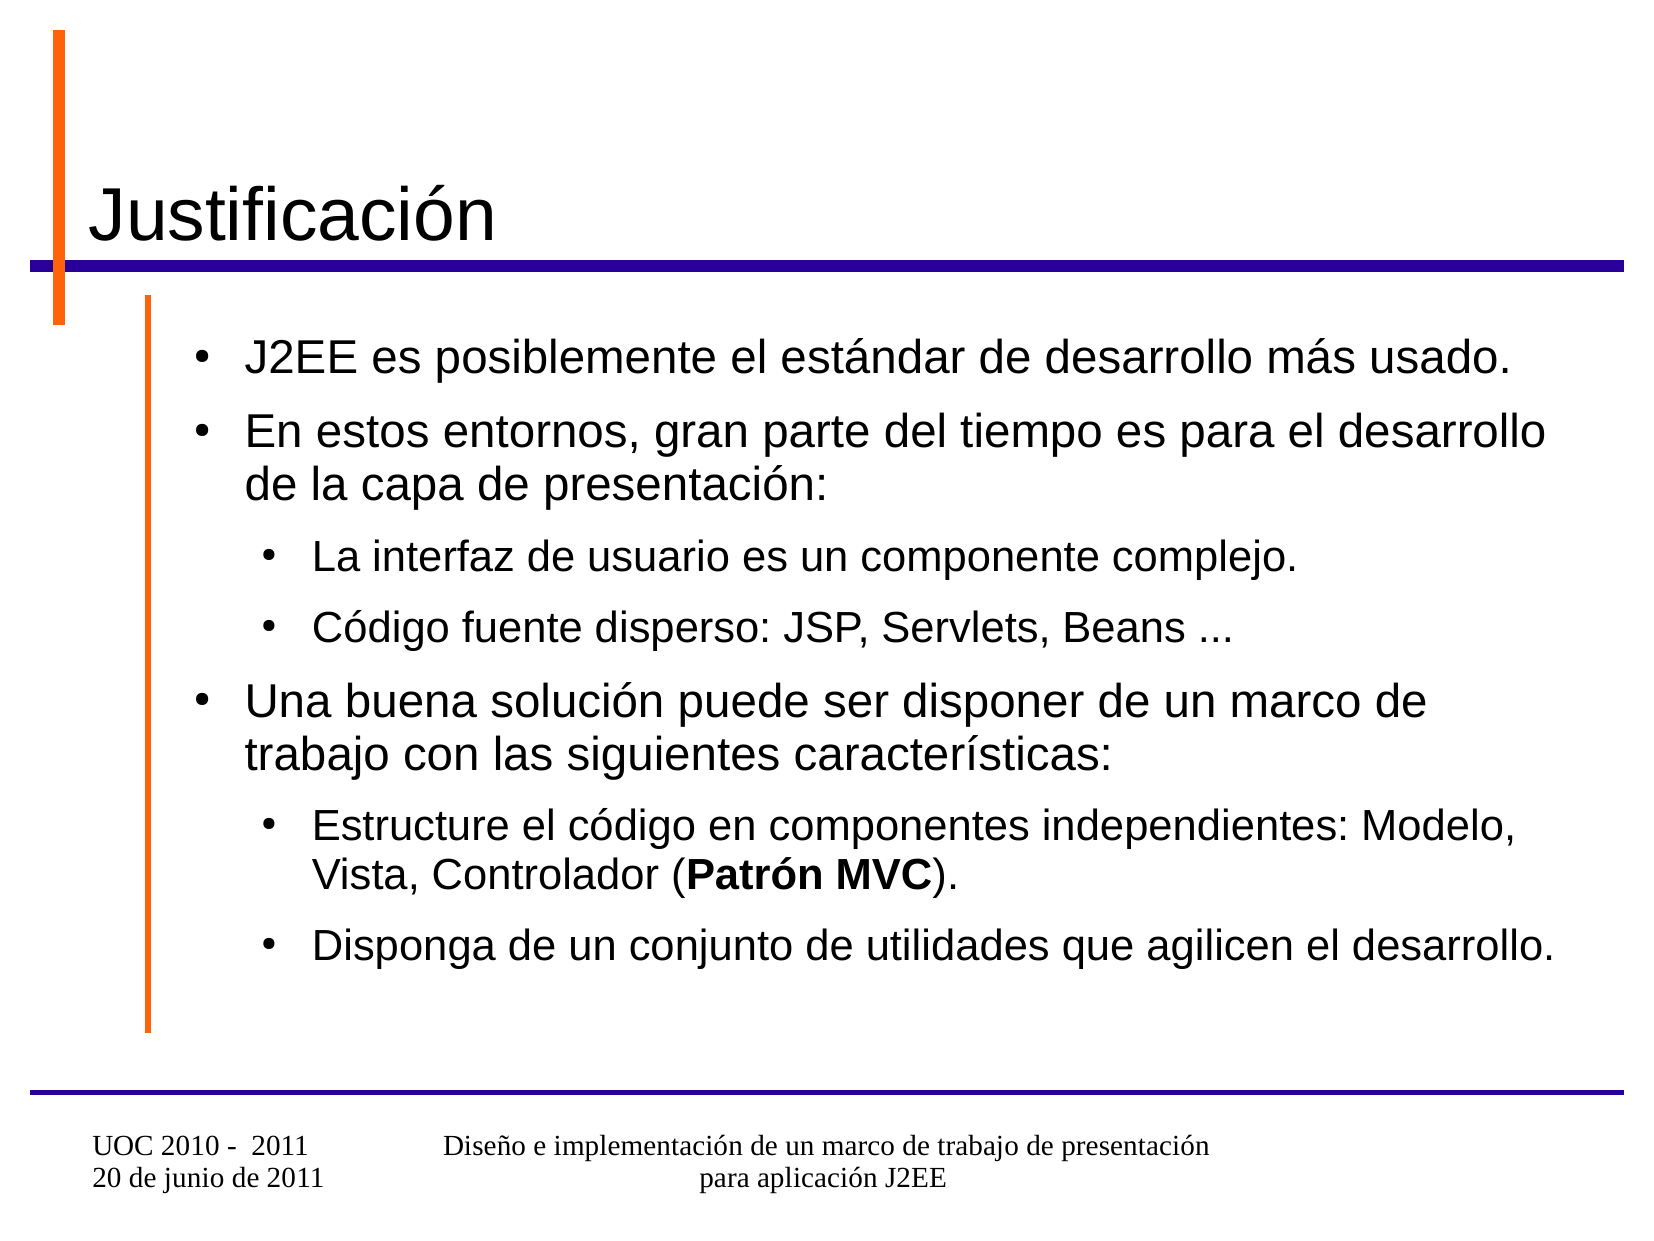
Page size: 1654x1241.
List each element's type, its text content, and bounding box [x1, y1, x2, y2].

title Justificación [88, 49, 1032, 257]
list J2EE es posiblemente el estándar de desarrollo más usado. En estos entornos, gran parte del tiempo es para el desarrollo de la capa de presentación: La interfaz de usuario es un componente complejo. Código fuente disperso: JSP, Servlets, Beans ... Una buena solución puede ser disponer de un marco de trabajo con las siguientes características: Estructure el código en componentes independientes: Modelo, Vista, Controlador (Patrón MVC). Disponga de un conjunto de utilidades que agilicen el desarrollo. [177, 330, 1571, 1040]
